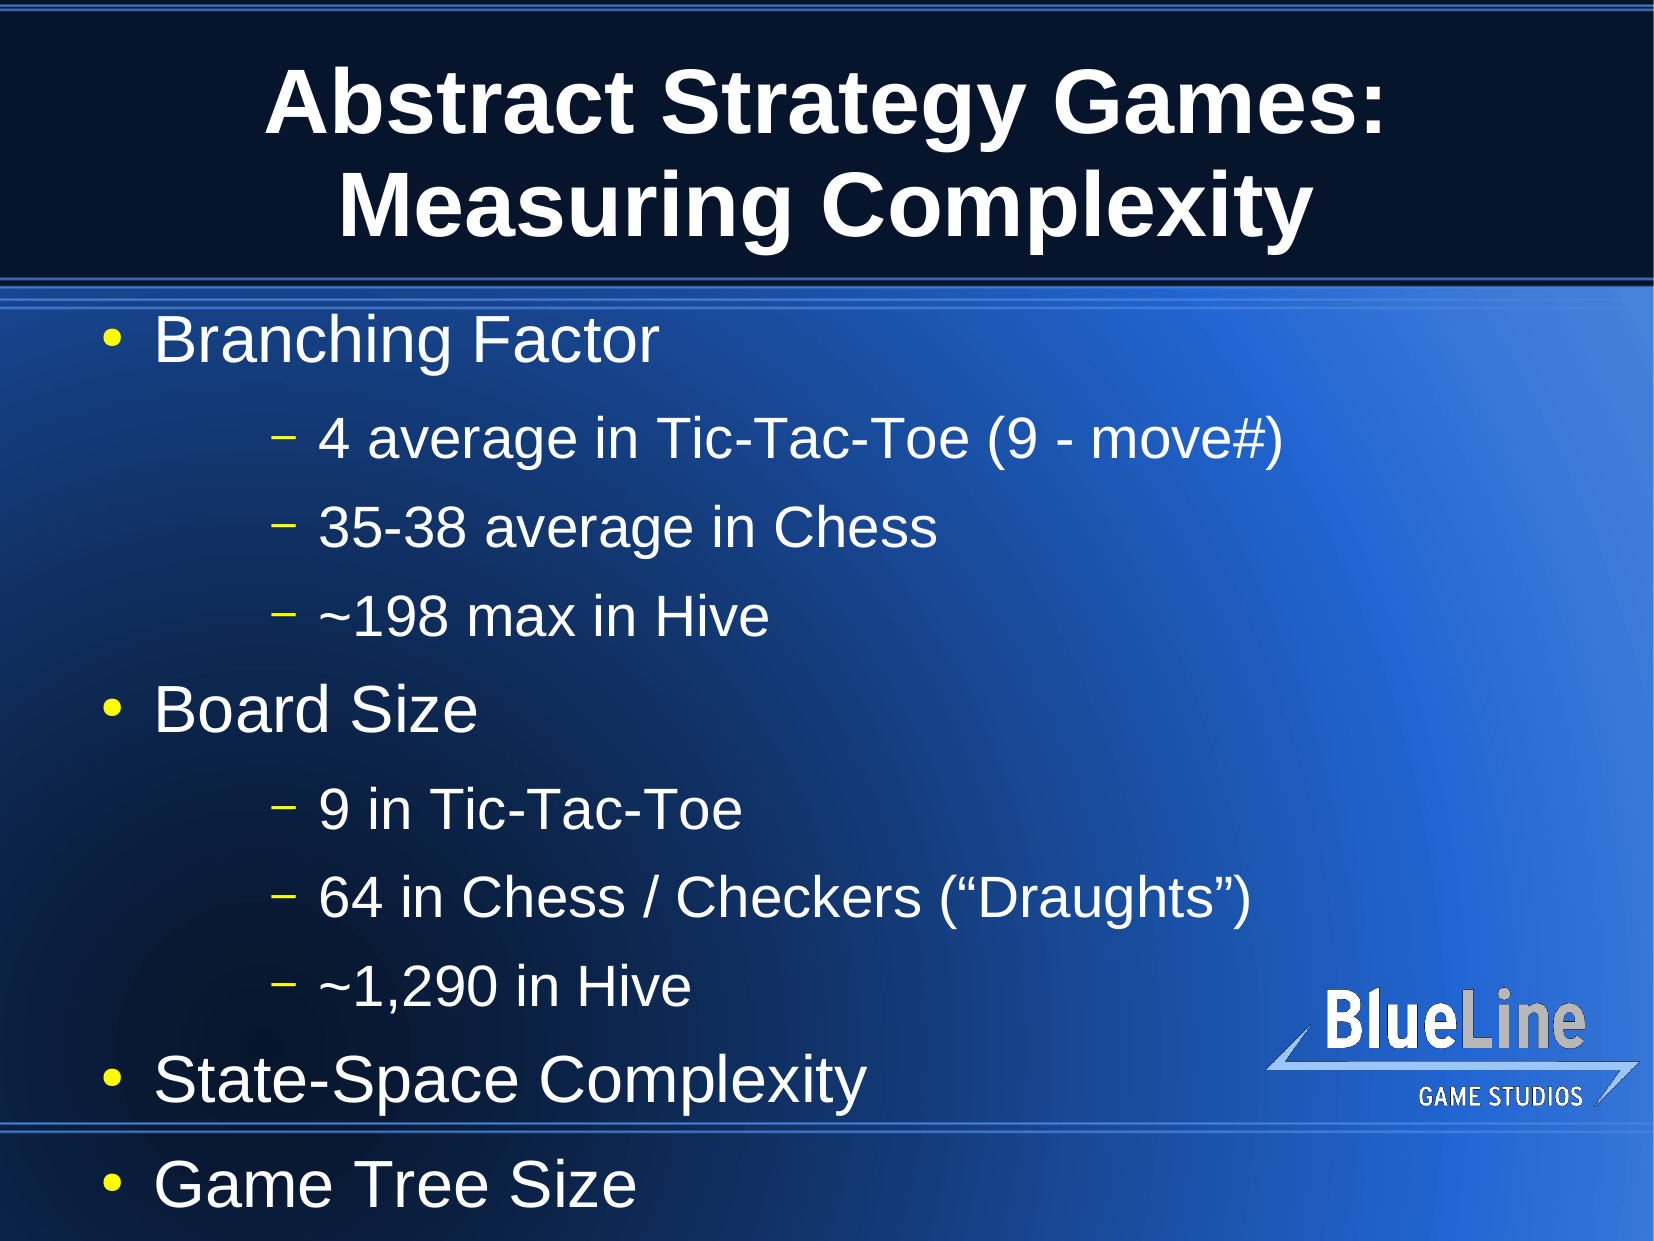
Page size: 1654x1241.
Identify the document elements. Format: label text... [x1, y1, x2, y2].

title Abstract Strategy Games: Measuring Complexity [82, 49, 1571, 257]
picture [0, 0, 1654, 1241]
list Branching Factor 4 average in Tic-Tac-Toe (9 - move#) 35-38 average in Chess ~198 max in Hive Board Size 9 in Tic-Tac-Toe 64 in Chess / Checkers (“Draughts”) ~1,290 in Hive State-Space Complexity Game Tree Size [82, 302, 1571, 1221]
